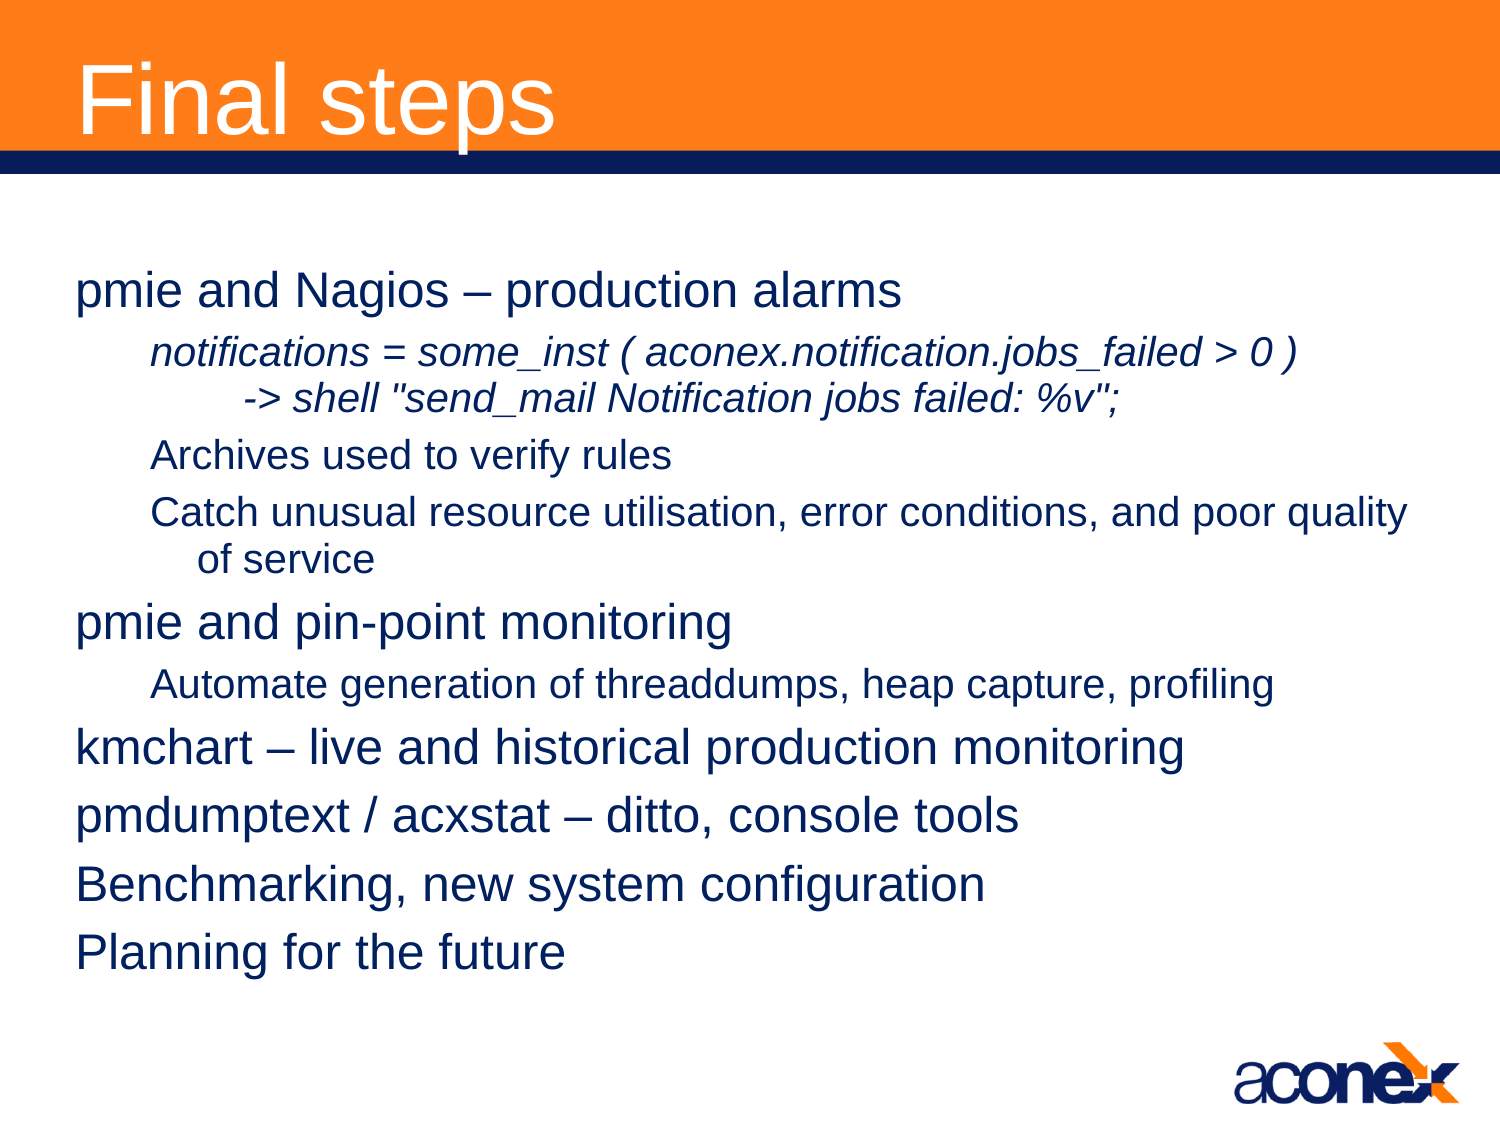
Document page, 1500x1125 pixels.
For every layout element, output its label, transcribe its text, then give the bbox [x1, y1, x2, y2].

picture [1234, 1042, 1460, 1104]
title Final steps [75, 30, 1426, 169]
list pmie and Nagios – production alarms notifications = some_inst ( aconex.notification.jobs_failed > 0 ) -> shell "send_mail Notification jobs failed: %v"; Archives used to verify rules Catch unusual resource utilisation, error conditions, and poor quality of service pmie and pin-point monitoring Automate generation of threaddumps, heap capture, profiling kmchart – live and historical production monitoring pmdumptext / acxstat – ditto, console tools Benchmarking, new system configuration Planning for the future [75, 262, 1426, 1053]
